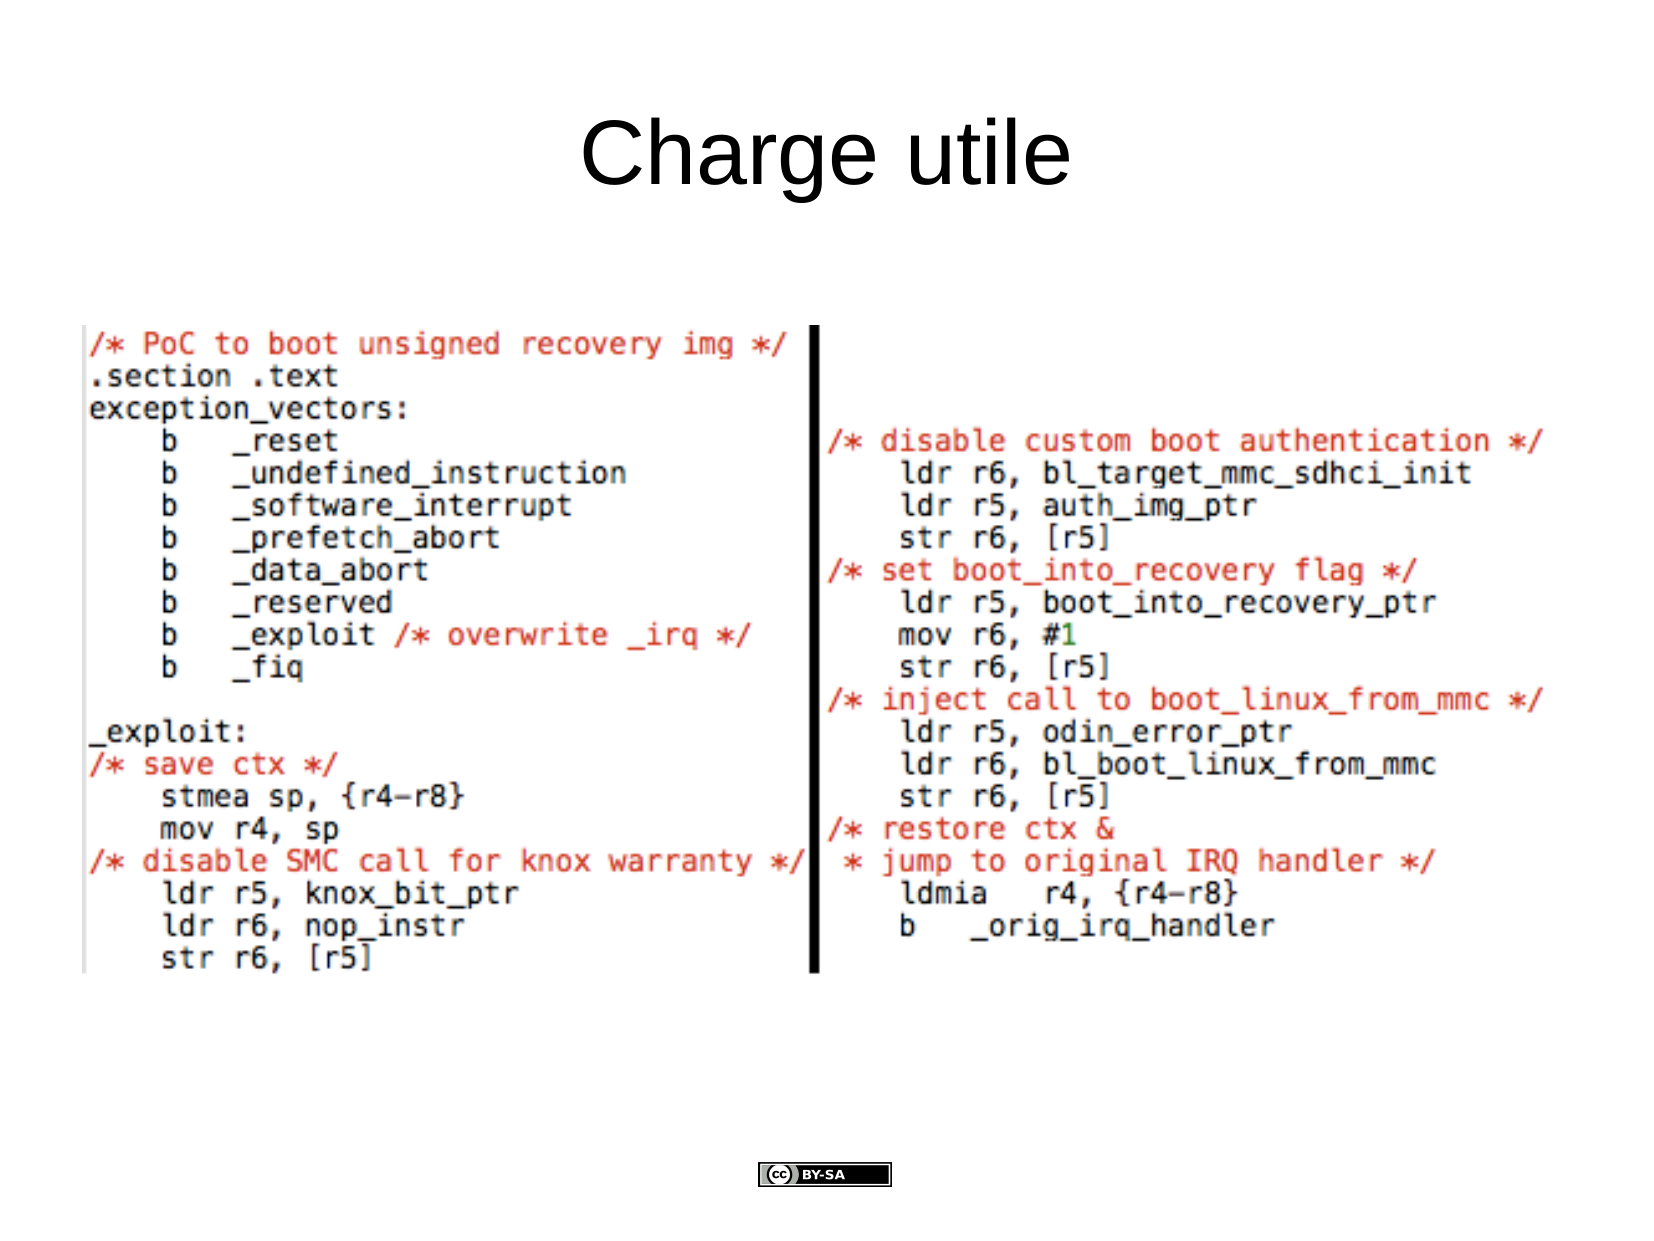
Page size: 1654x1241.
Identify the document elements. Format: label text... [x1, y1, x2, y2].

picture [82, 325, 1583, 979]
title Charge utile [82, 49, 1571, 257]
picture [758, 1162, 892, 1187]
